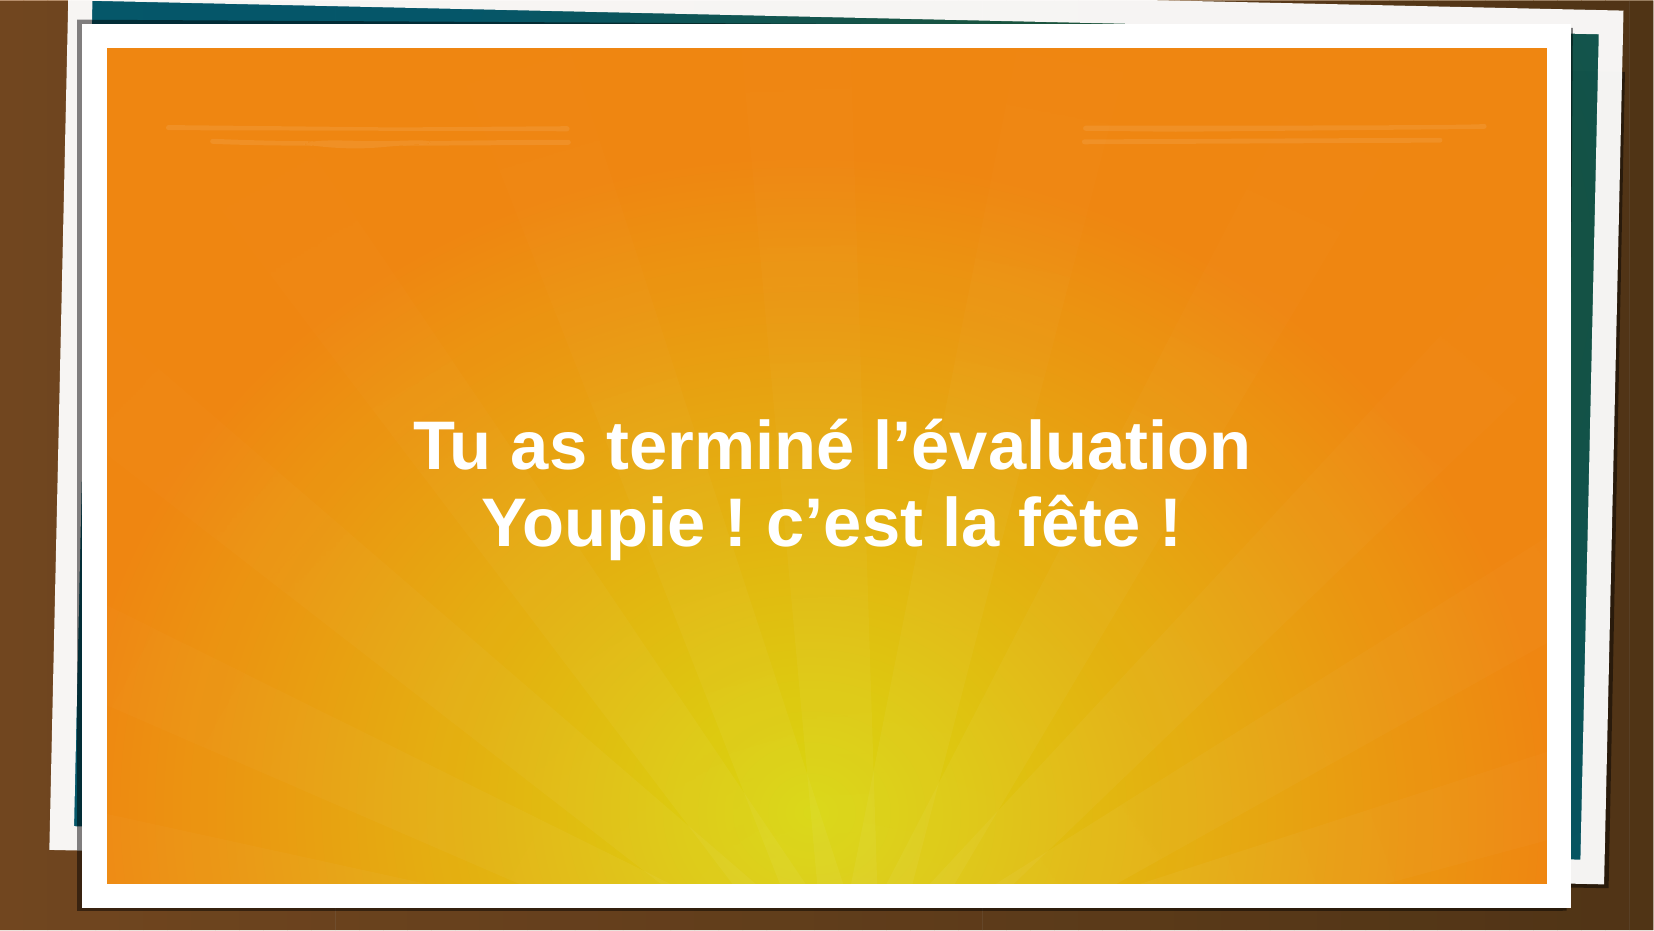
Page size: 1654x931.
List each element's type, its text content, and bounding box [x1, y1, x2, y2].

title Tu as terminé l’évaluation Youpie ! c’est la fête ! [366, 200, 1300, 768]
